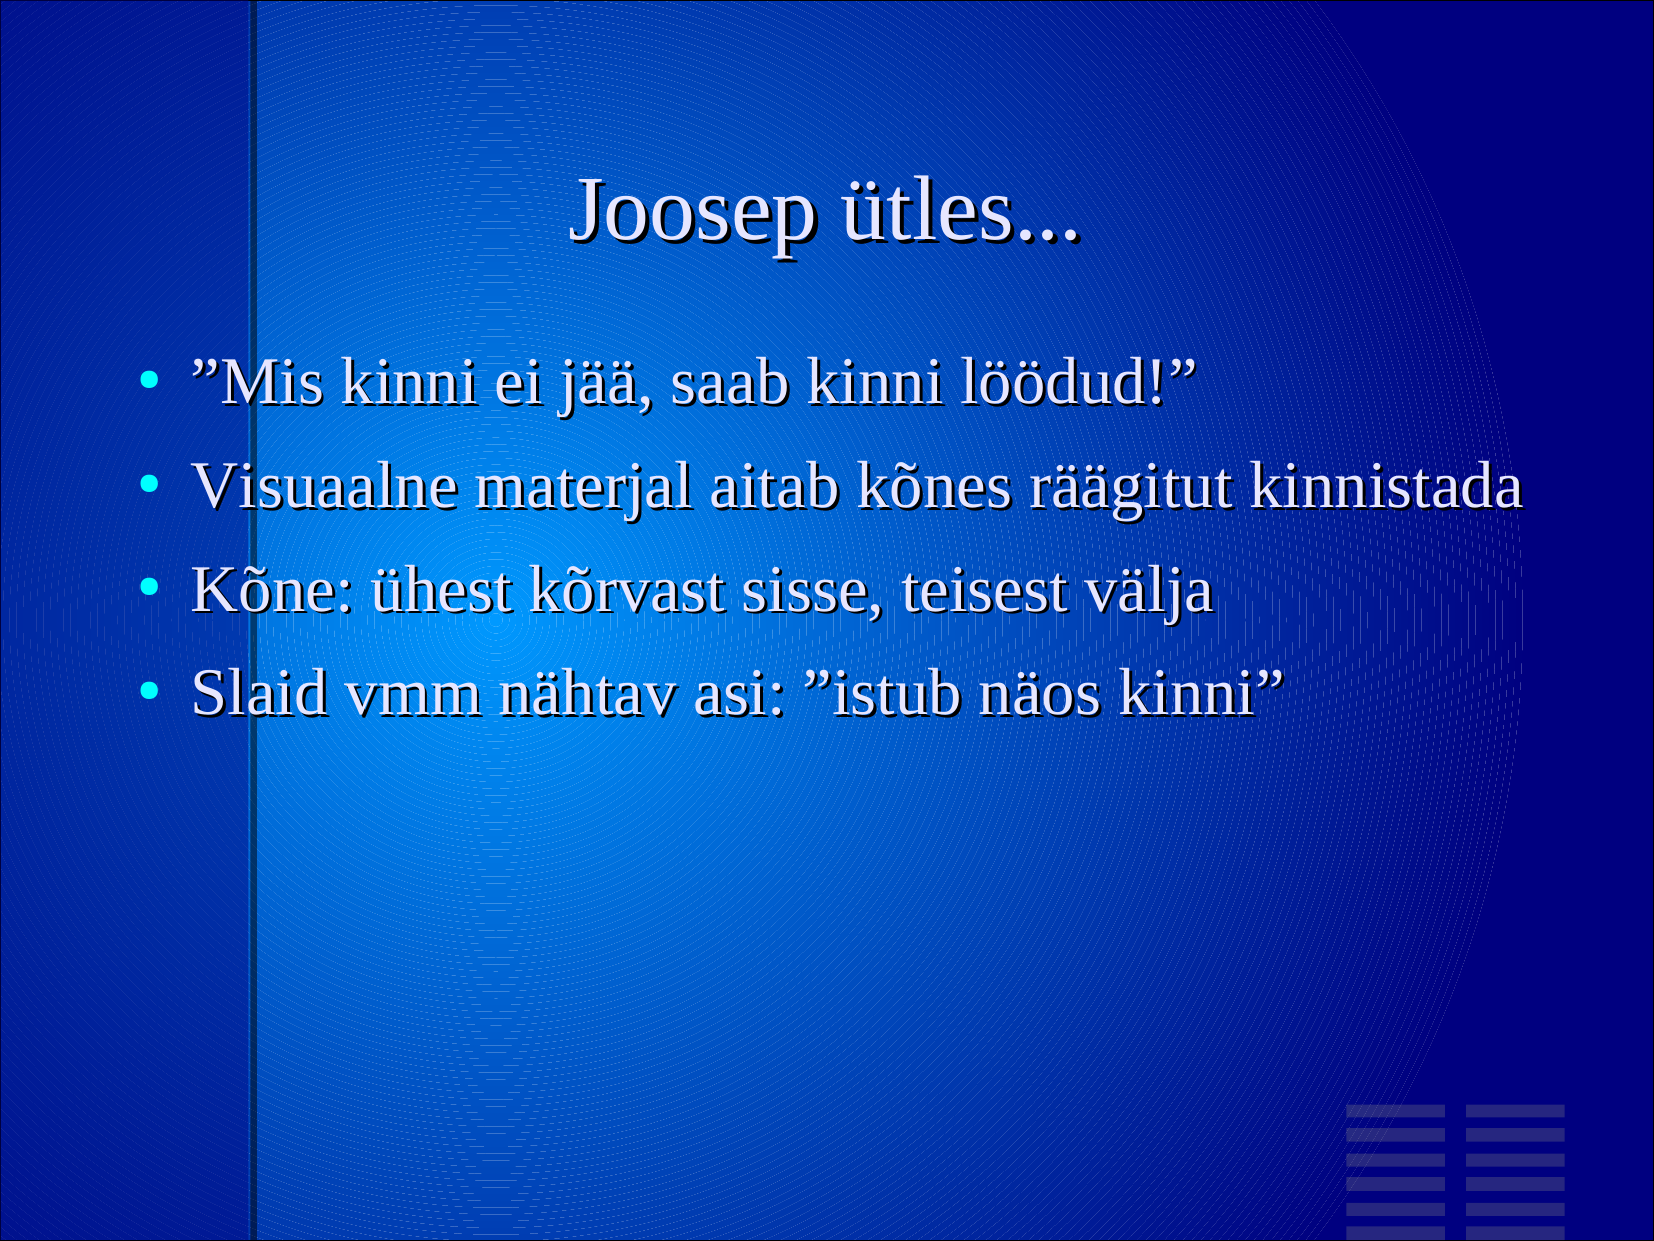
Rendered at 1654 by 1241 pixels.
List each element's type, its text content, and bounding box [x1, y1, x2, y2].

title Joosep ütles... [119, 104, 1533, 313]
list ”Mis kinni ei jää, saab kinni löödud!” Visuaalne materjal aitab kõnes räägitut kinnistada Kõne: ühest kõrvast sisse, teisest välja Slaid vmm nähtav asi: ”istub näos kinni” [119, 344, 1533, 1164]
